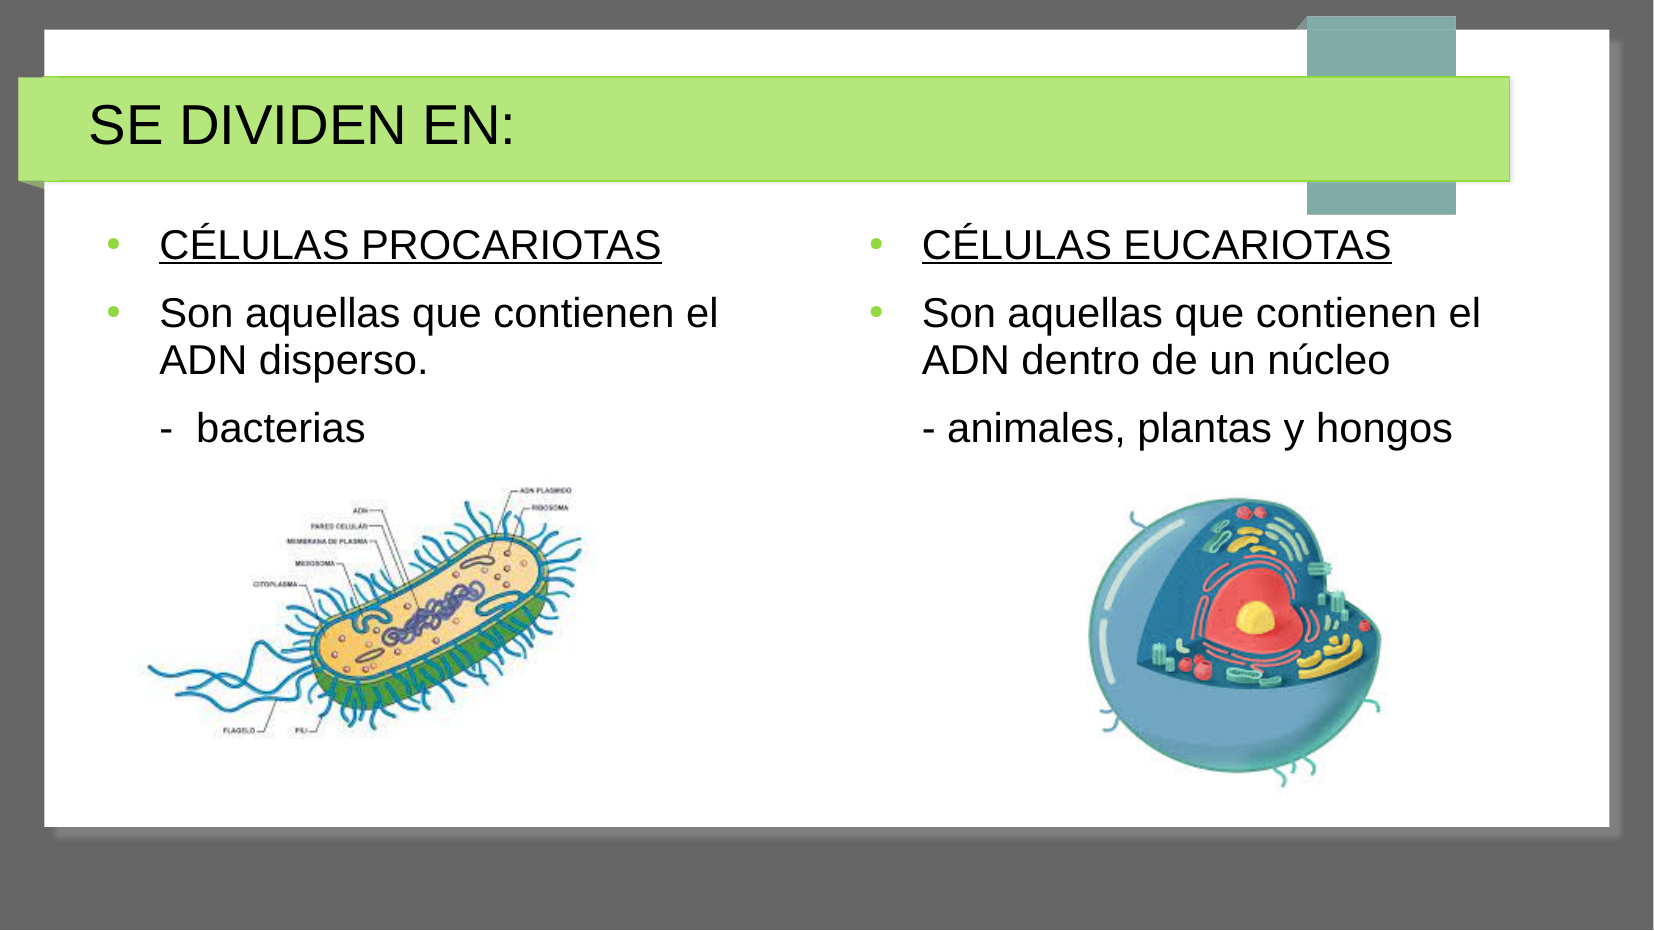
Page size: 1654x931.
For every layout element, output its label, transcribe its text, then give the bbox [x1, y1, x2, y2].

list CÉLULAS PROCARIOTAS Son aquellas que contienen el ADN disperso. - bacterias [88, 221, 809, 813]
picture [125, 475, 595, 739]
list CÉLULAS EUCARIOTAS Son aquellas que contienen el ADN dentro de un núcleo - animales, plantas y hongos [850, 221, 1572, 813]
picture [1062, 472, 1413, 798]
title SE DIVIDEN EN: [88, 73, 1506, 178]
